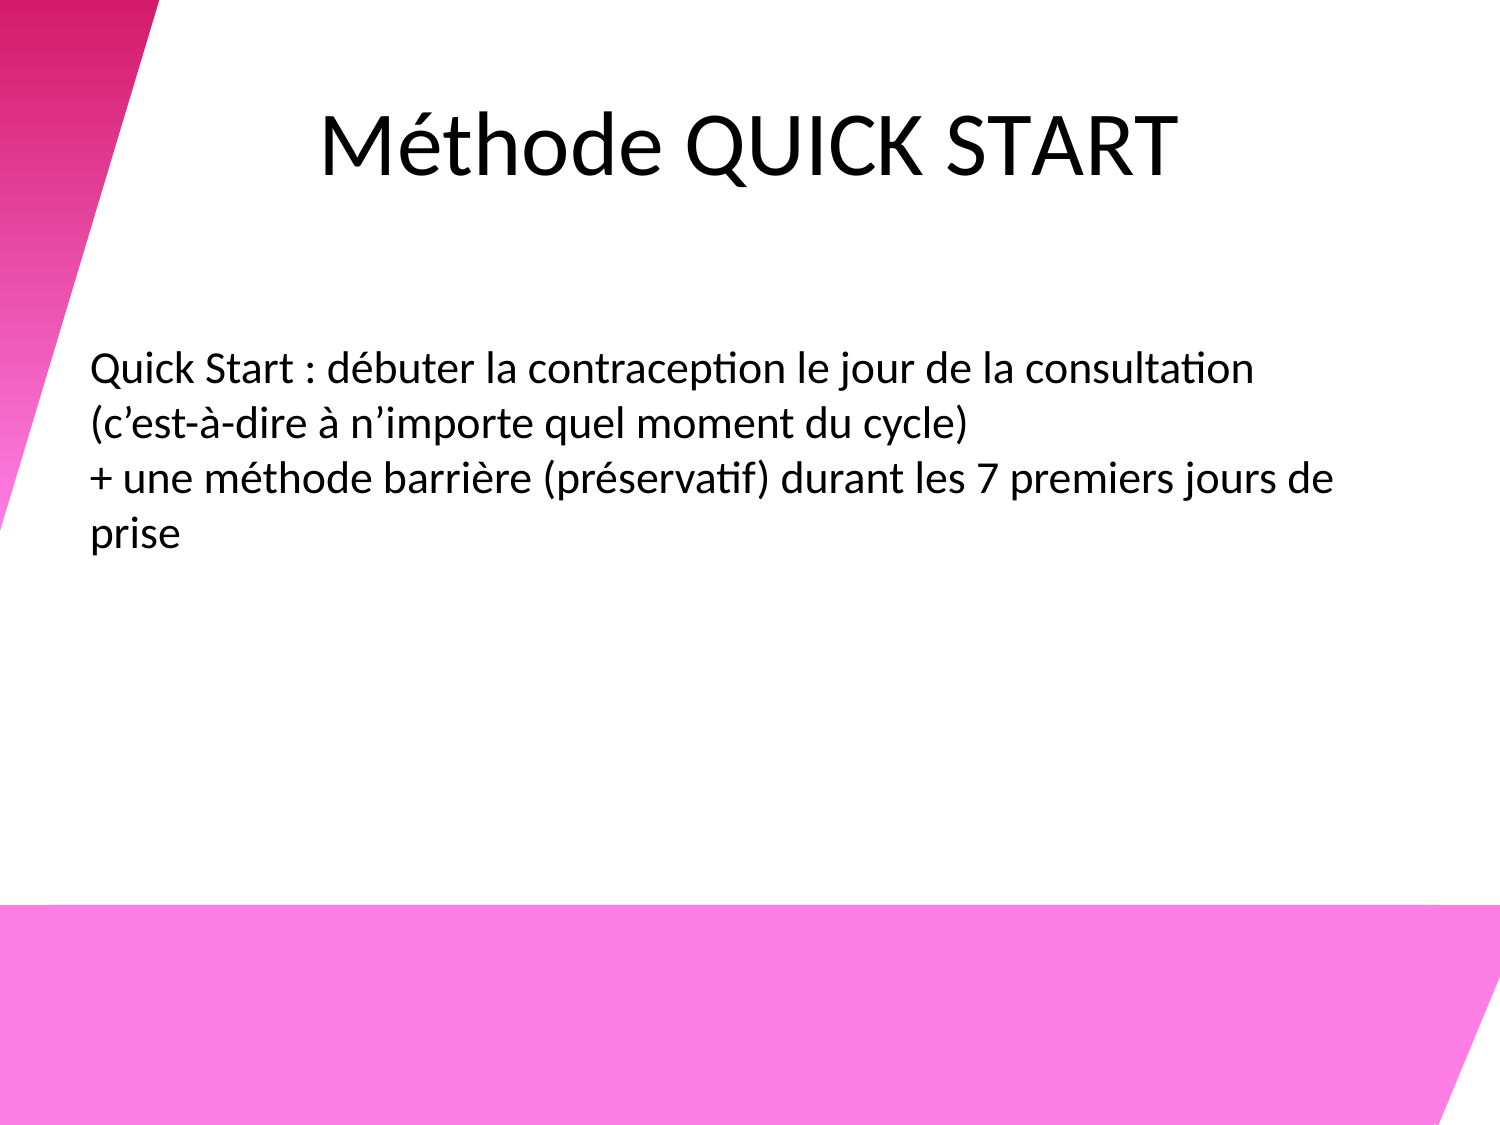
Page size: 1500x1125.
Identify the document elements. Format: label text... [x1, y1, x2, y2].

text_box [0, 904, 1500, 1125]
text_box [0, 0, 160, 532]
title Méthode QUICK START [75, 45, 1426, 233]
text_box Quick Start : débuter la contraception le jour de la consultation (c’est-à-dire à n’importe quel moment du cycle) + une méthode barrière (préservatif) durant les 7 premiers jours de prise [75, 330, 1426, 692]
